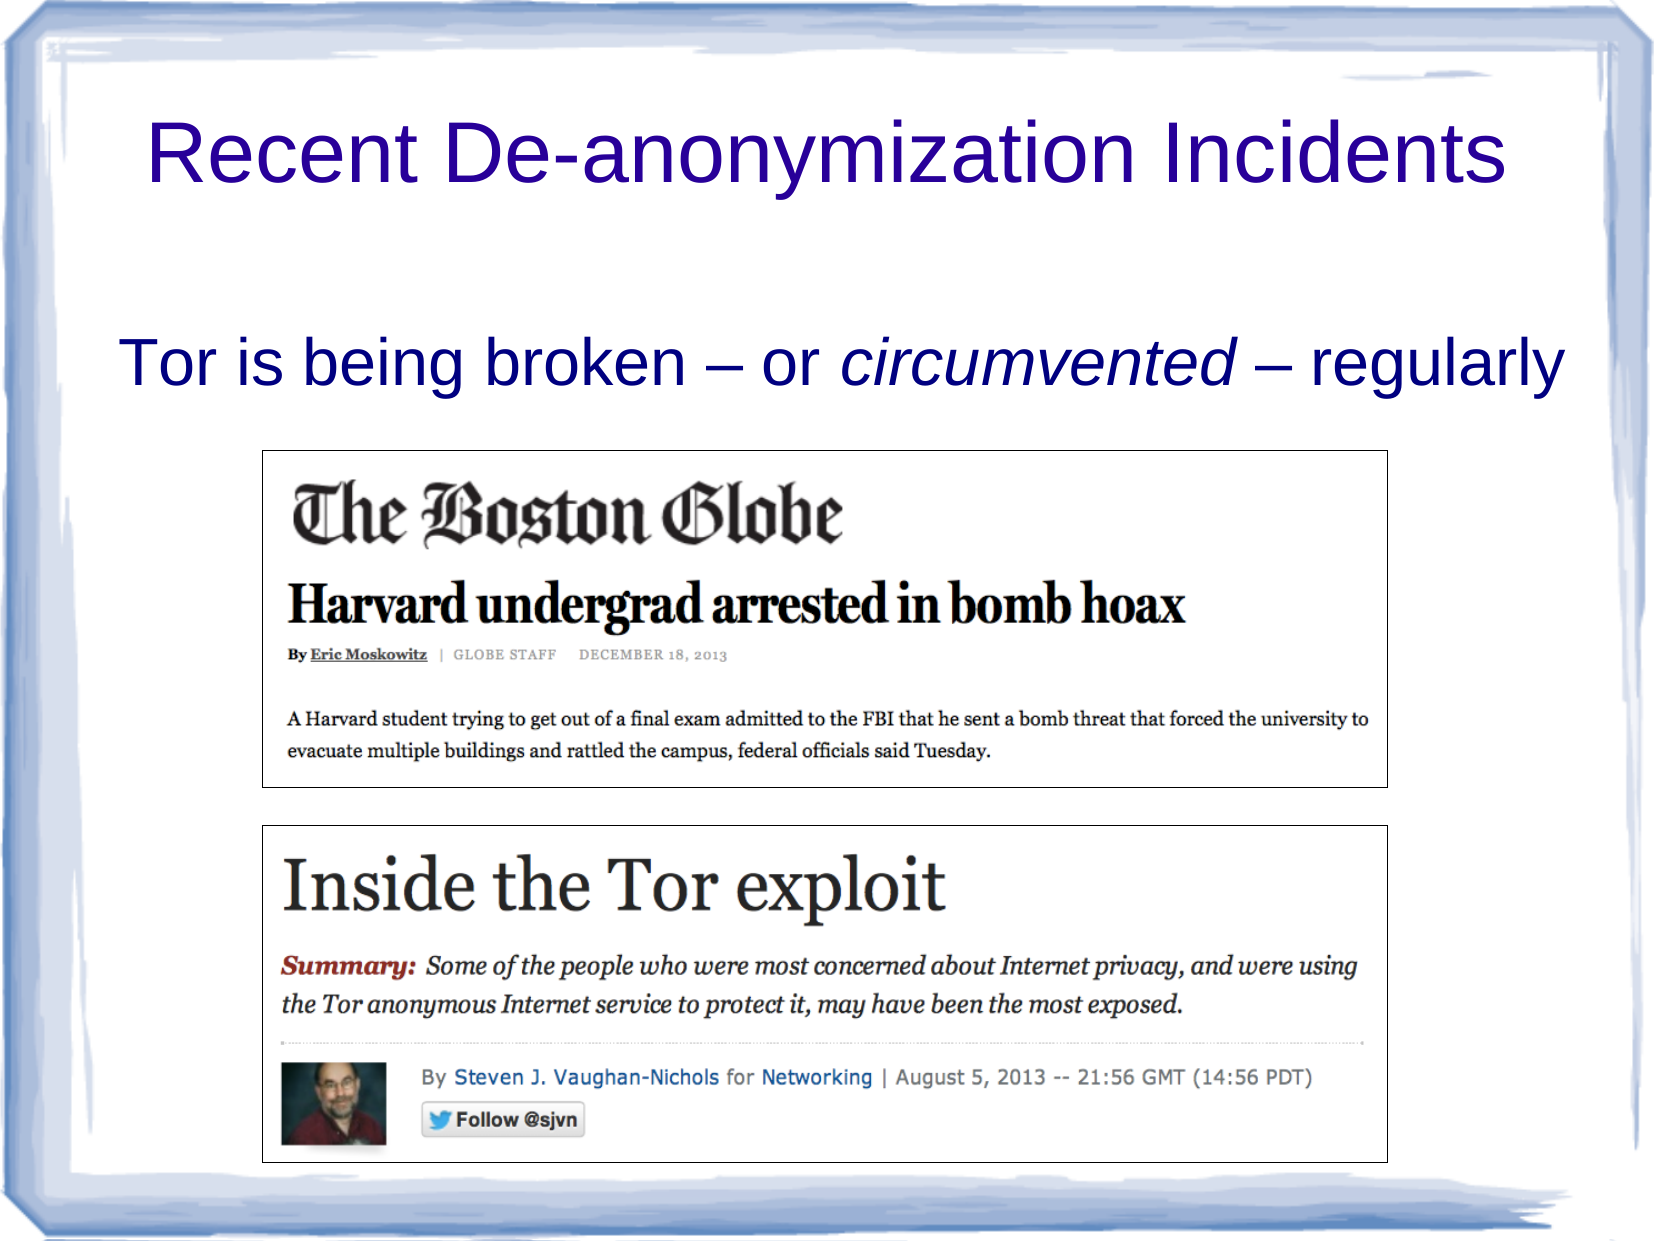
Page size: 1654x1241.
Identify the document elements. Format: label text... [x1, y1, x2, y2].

picture [0, 0, 1654, 1241]
title Recent De-anonymization Incidents [82, 49, 1571, 257]
list Tor is being broken – or circumvented – regularly [118, 324, 1571, 1004]
